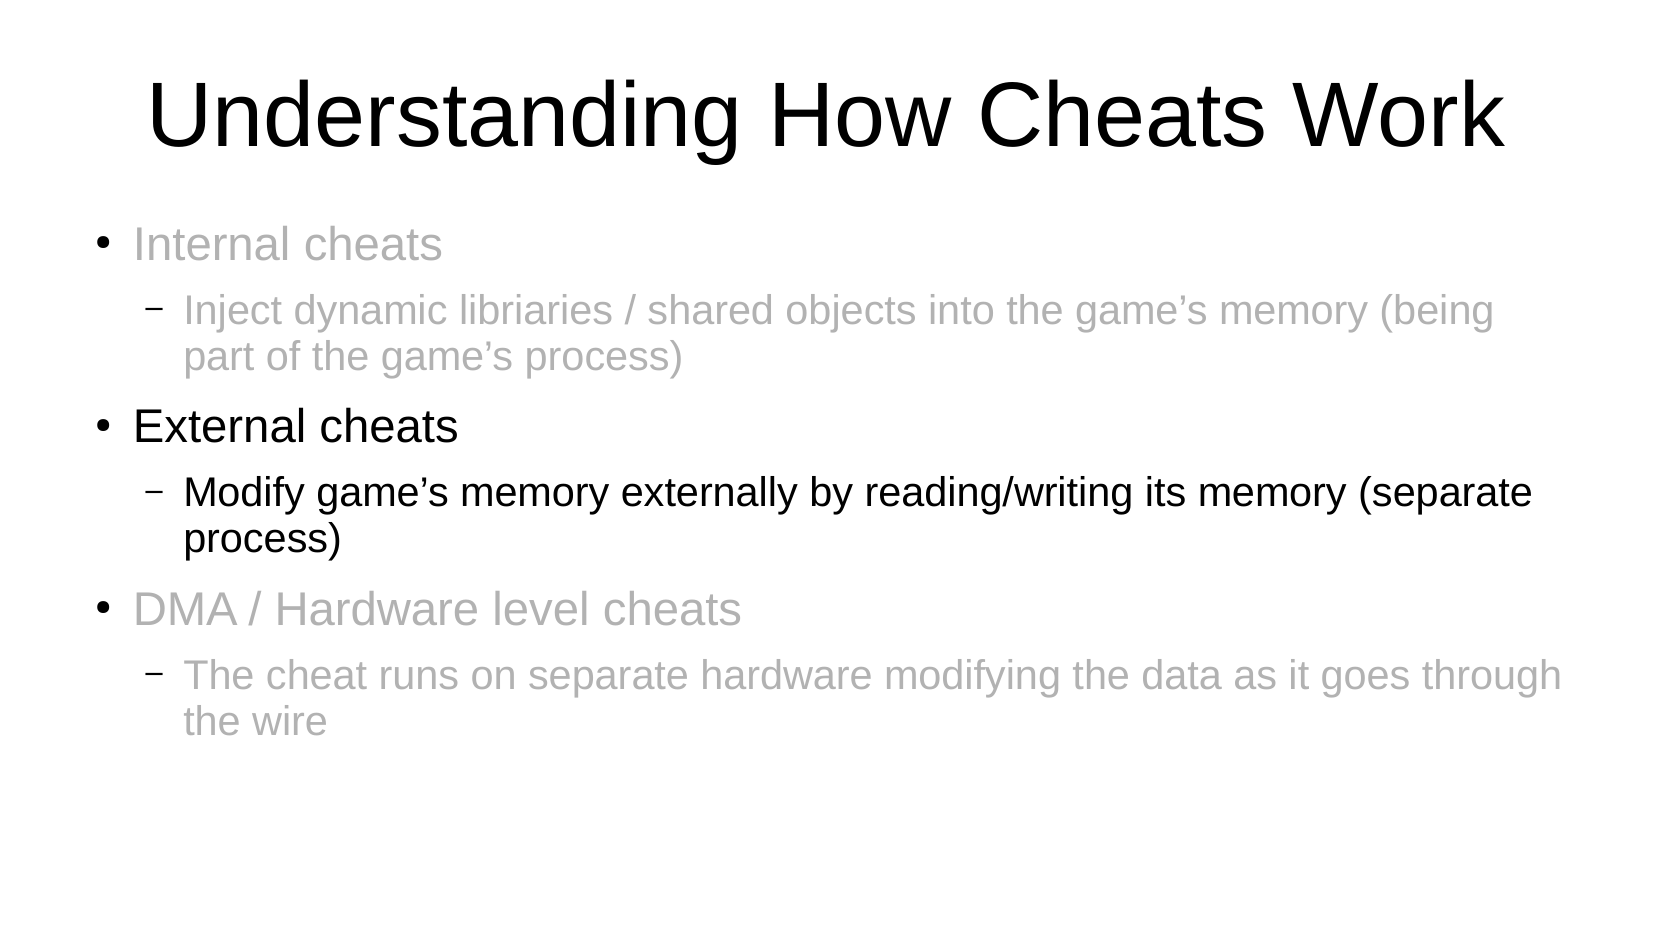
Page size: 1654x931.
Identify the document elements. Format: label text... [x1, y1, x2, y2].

list Internal cheats Inject dynamic libriaries / shared objects into the game’s memory (being part of the game’s process) External cheats Modify game’s memory externally by reading/writing its memory (separate process) DMA / Hardware level cheats The cheat runs on separate hardware modifying the data as it goes through the wire [82, 217, 1571, 751]
title Understanding How Cheats Work [82, 37, 1571, 193]
